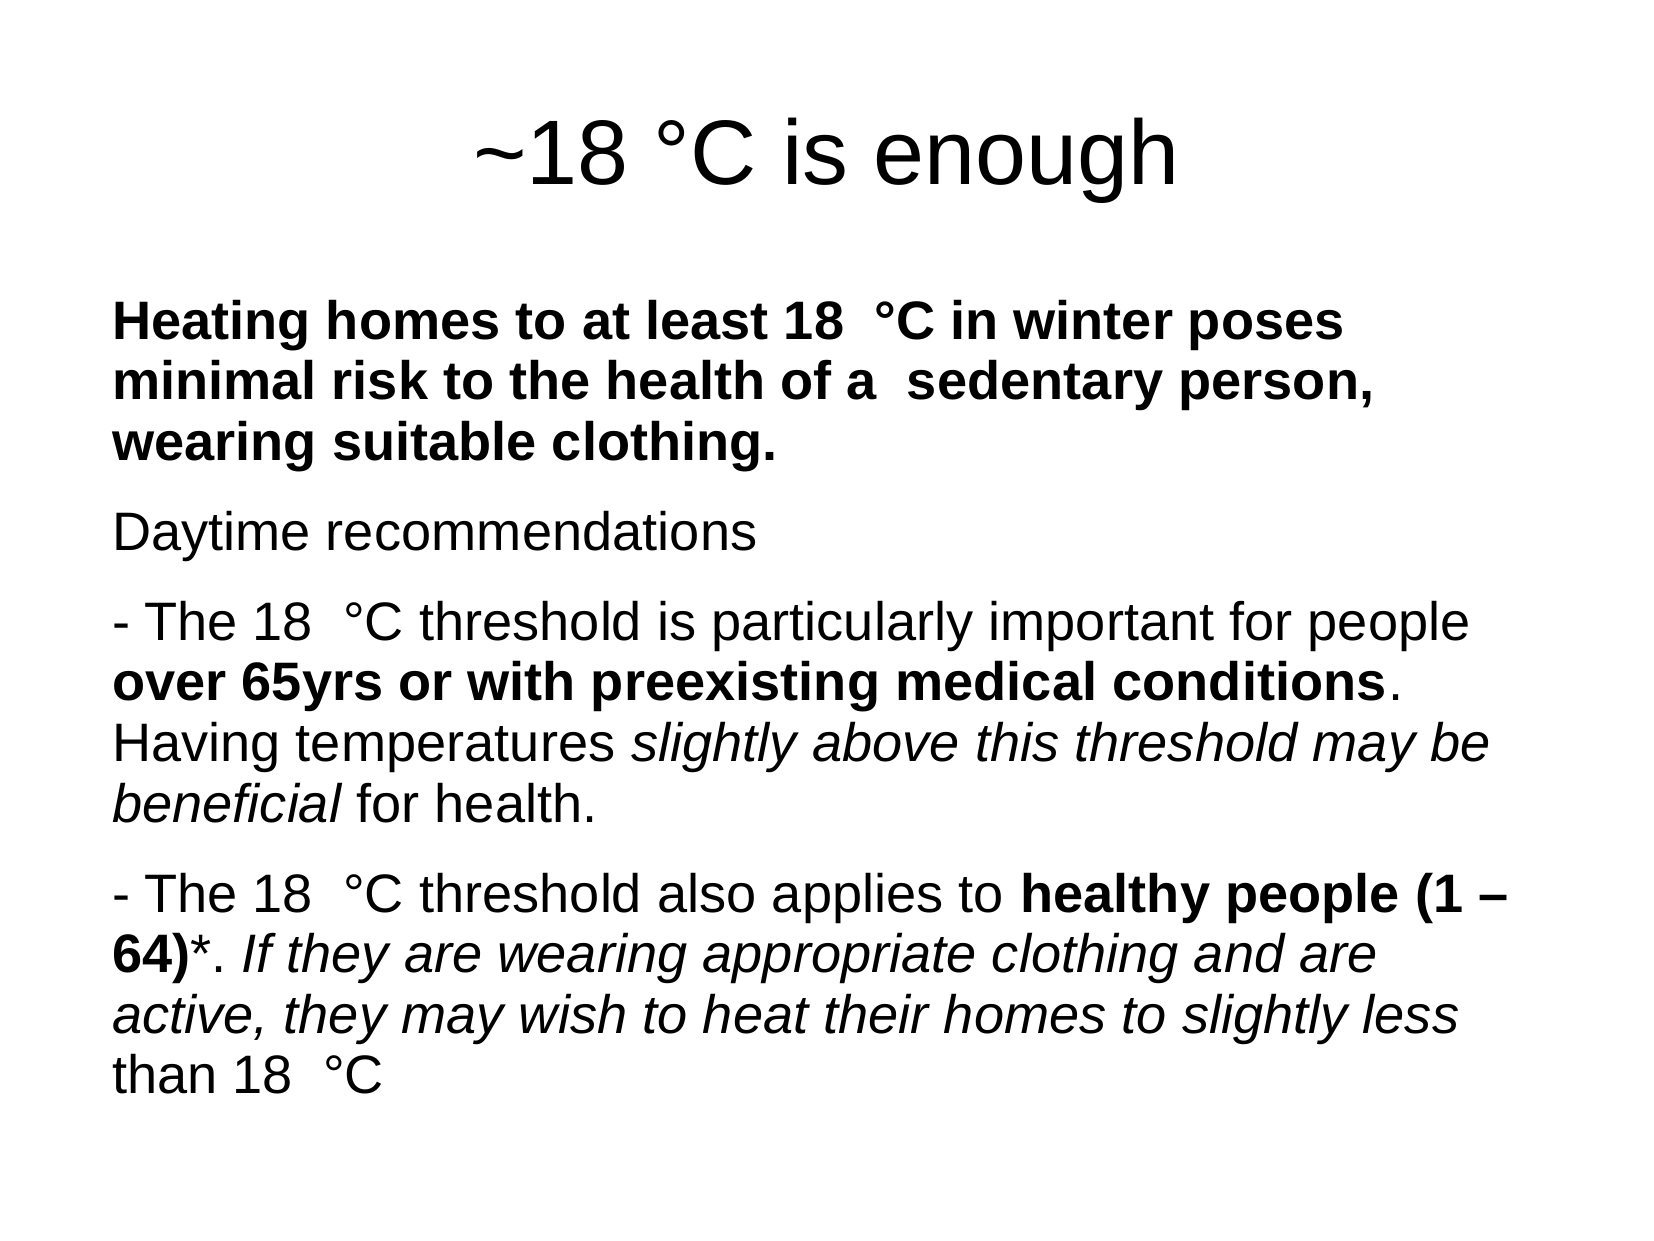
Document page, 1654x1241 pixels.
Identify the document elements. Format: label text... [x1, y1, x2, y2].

list Heating homes to at least 18 °C in winter poses minimal risk to the health of a sedentary person, wearing suitable clothing. Daytime recommendations - The 18 °C threshold is particularly important for people over 65yrs or with preexisting medical conditions. Having temperatures slightly above this threshold may be beneficial for health. - The 18 °C threshold also applies to healthy people (1 – 64)*. If they are wearing appropriate clothing and are active, they may wish to heat their homes to slightly less than 18 °C [82, 290, 1571, 1115]
title ~18 °C is enough [82, 49, 1571, 257]
